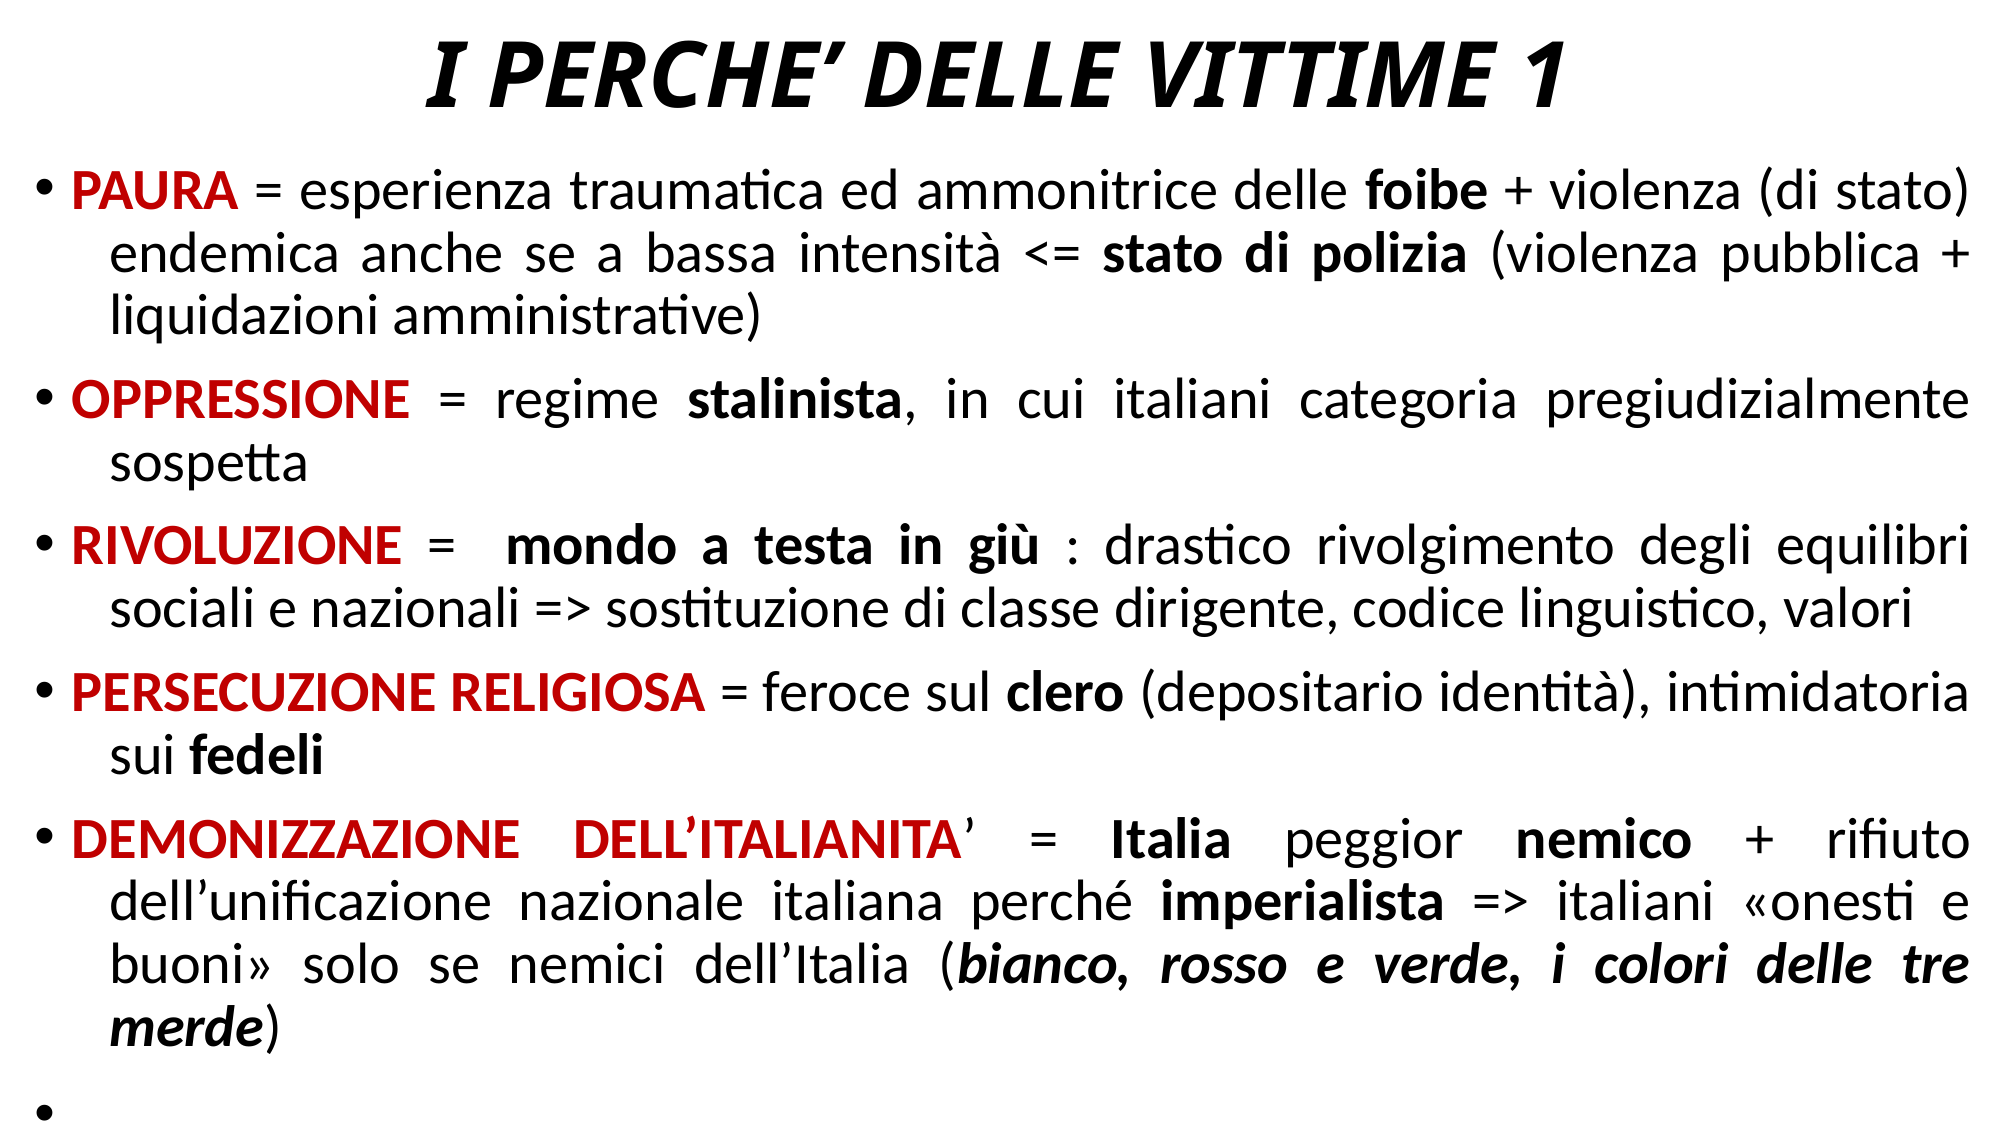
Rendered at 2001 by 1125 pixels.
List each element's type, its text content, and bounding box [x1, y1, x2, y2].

title I PERCHE’ DELLE VITTIME 1 [137, 20, 1863, 107]
list PAURA = esperienza traumatica ed ammonitrice delle foibe + violenza (di stato) endemica anche se a bassa intensità <= stato di polizia (violenza pubblica + liquidazioni amministrative) OPPRESSIONE = regime stalinista, in cui italiani categoria pregiudizialmente sospetta RIVOLUZIONE = mondo a testa in giù : drastico rivolgimento degli equilibri sociali e nazionali => sostituzione di classe dirigente, codice linguistico, valori PERSECUZIONE RELIGIOSA = feroce sul clero (depositario identità), intimidatoria sui fedeli DEMONIZZAZIONE DELL’ITALIANITA’ = Italia peggior nemico + rifiuto dell’unificazione nazionale italiana perché imperialista => italiani «onesti e buoni» solo se nemici dell’Italia (bianco, rosso e verde, i colori delle tre merde) [19, 151, 1987, 1105]
